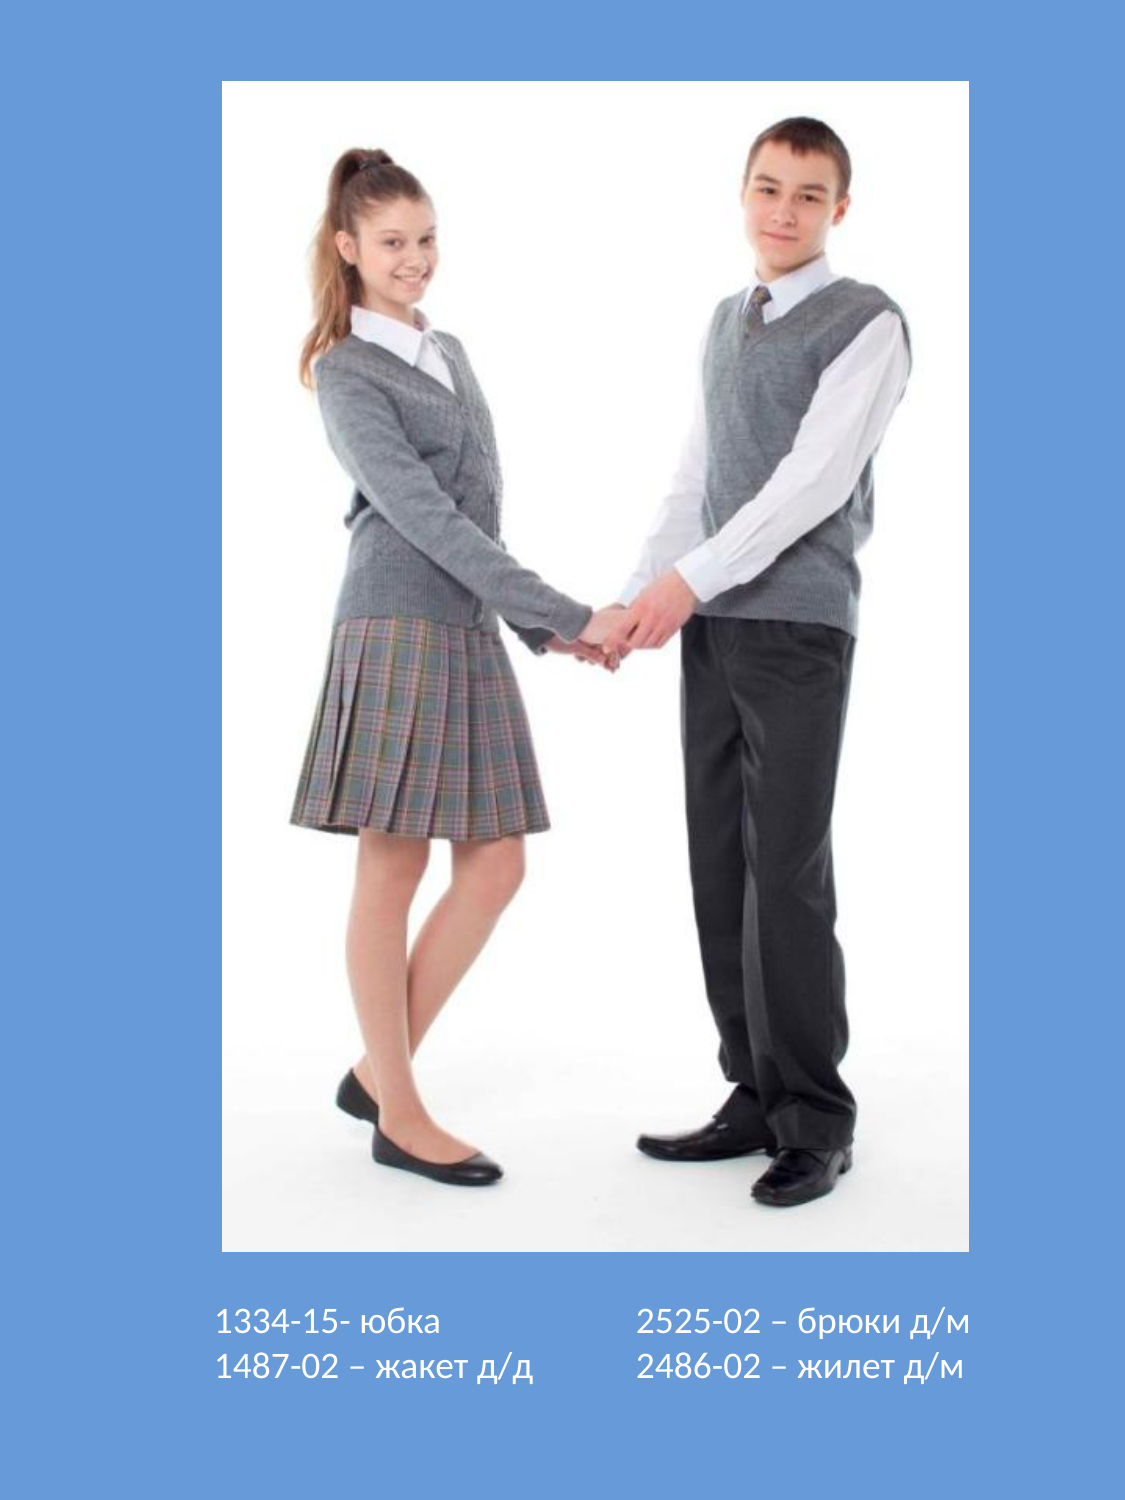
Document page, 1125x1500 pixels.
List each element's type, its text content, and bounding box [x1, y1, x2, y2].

text_box 1334-15- юбка 1487-02 – жакет д/д [199, 1230, 610, 1407]
text_box 2525-02 – брюки д/м 2486-02 – жилет д/м [621, 1230, 1032, 1407]
picture [222, 81, 969, 1253]
